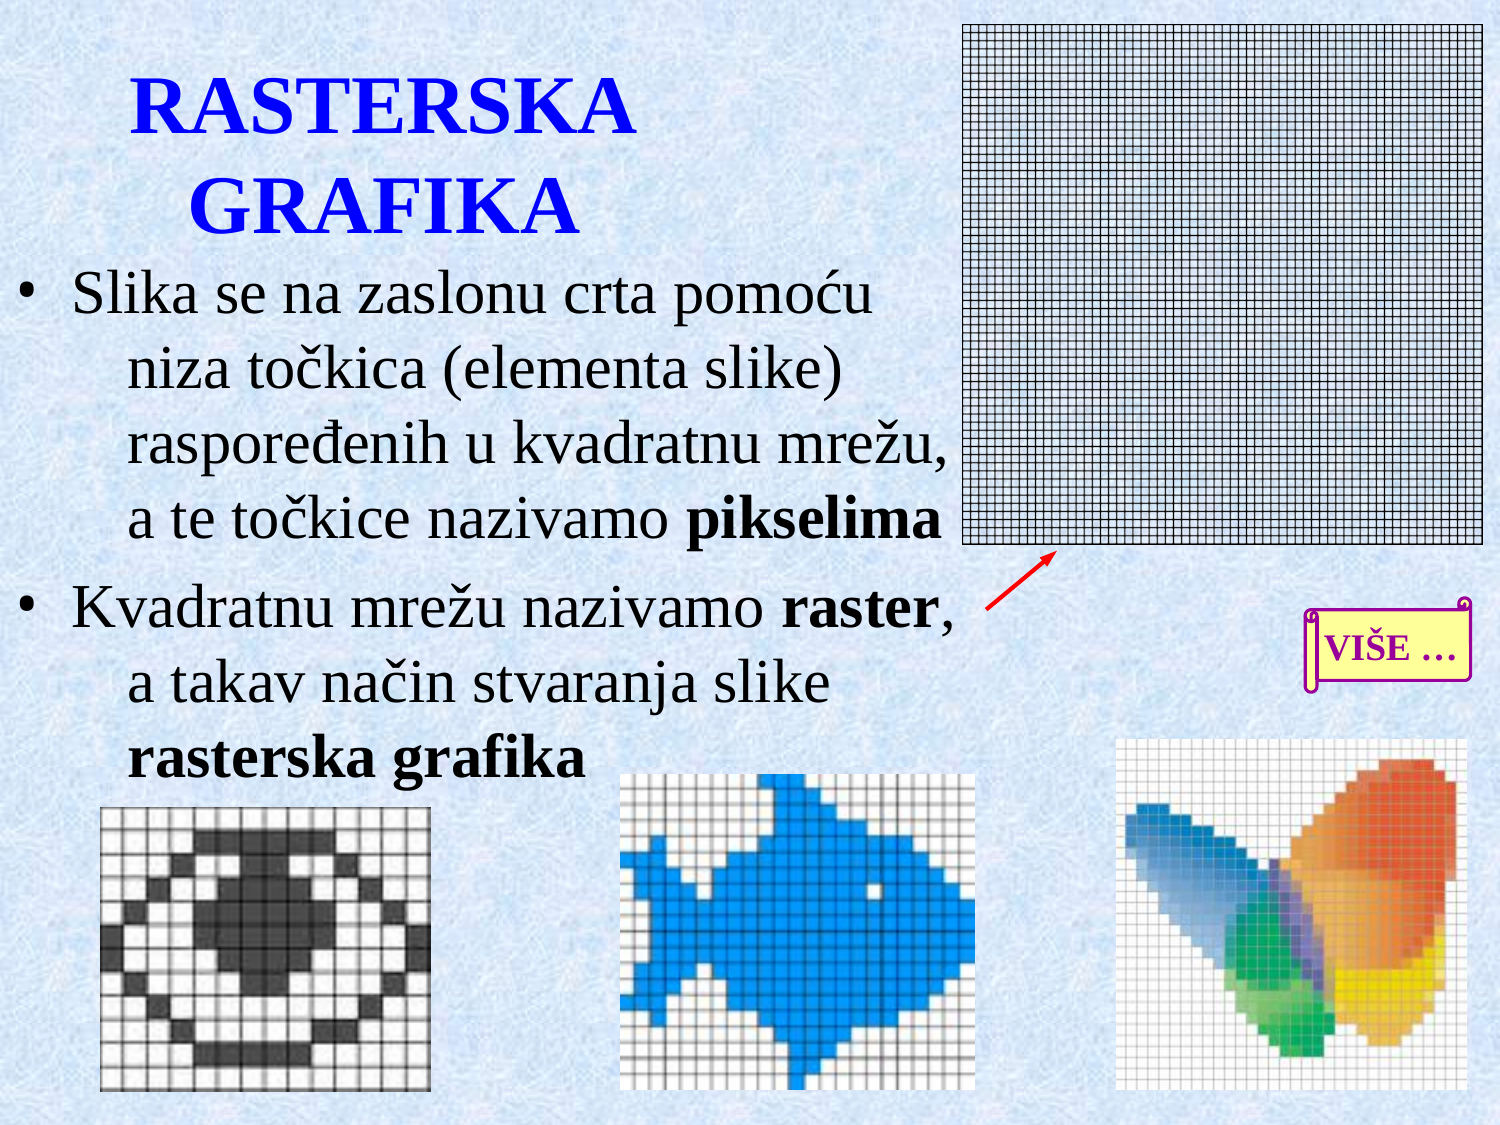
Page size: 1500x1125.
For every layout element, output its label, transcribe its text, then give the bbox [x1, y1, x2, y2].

list Slika se na zaslonu crta pomoću niza točkica (elementa slike) raspoređenih u kvadratnu mrežu, a te točkice nazivamo pikselima Kvadratnu mrežu nazivamo raster, a takav način stvaranja slike rasterska grafika [0, 243, 1005, 876]
title RASTERSKA GRAFIKA [53, 42, 715, 231]
text_box VIŠE … [1305, 597, 1471, 693]
picture [1116, 739, 1467, 1090]
picture [962, 24, 1483, 545]
picture [100, 807, 431, 1092]
picture [620, 774, 975, 1090]
